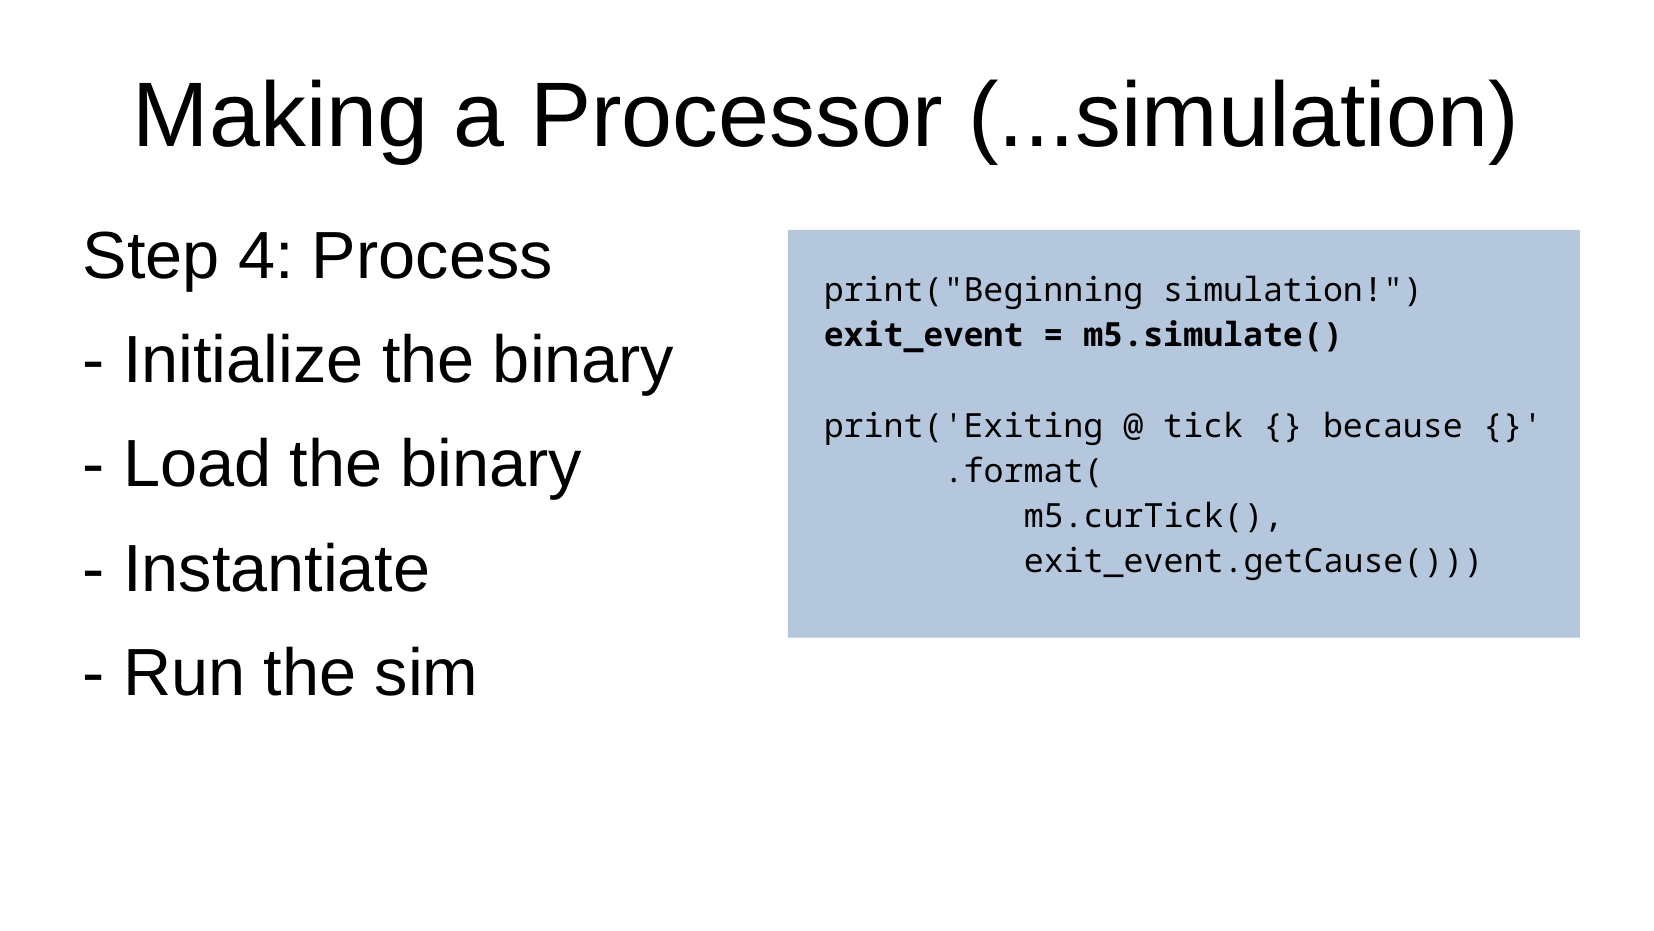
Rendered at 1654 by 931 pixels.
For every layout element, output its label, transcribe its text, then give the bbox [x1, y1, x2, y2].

text_box print("Beginning simulation!") exit_event = m5.simulate() print('Exiting @ tick {} because {}' .format( m5.curTick(), exit_event.getCause())) [787, 229, 1580, 638]
title Making a Processor (...simulation) [82, 37, 1571, 193]
list Step 4: Process - Initialize the binary - Load the binary - Instantiate - Run the sim [82, 217, 809, 863]
